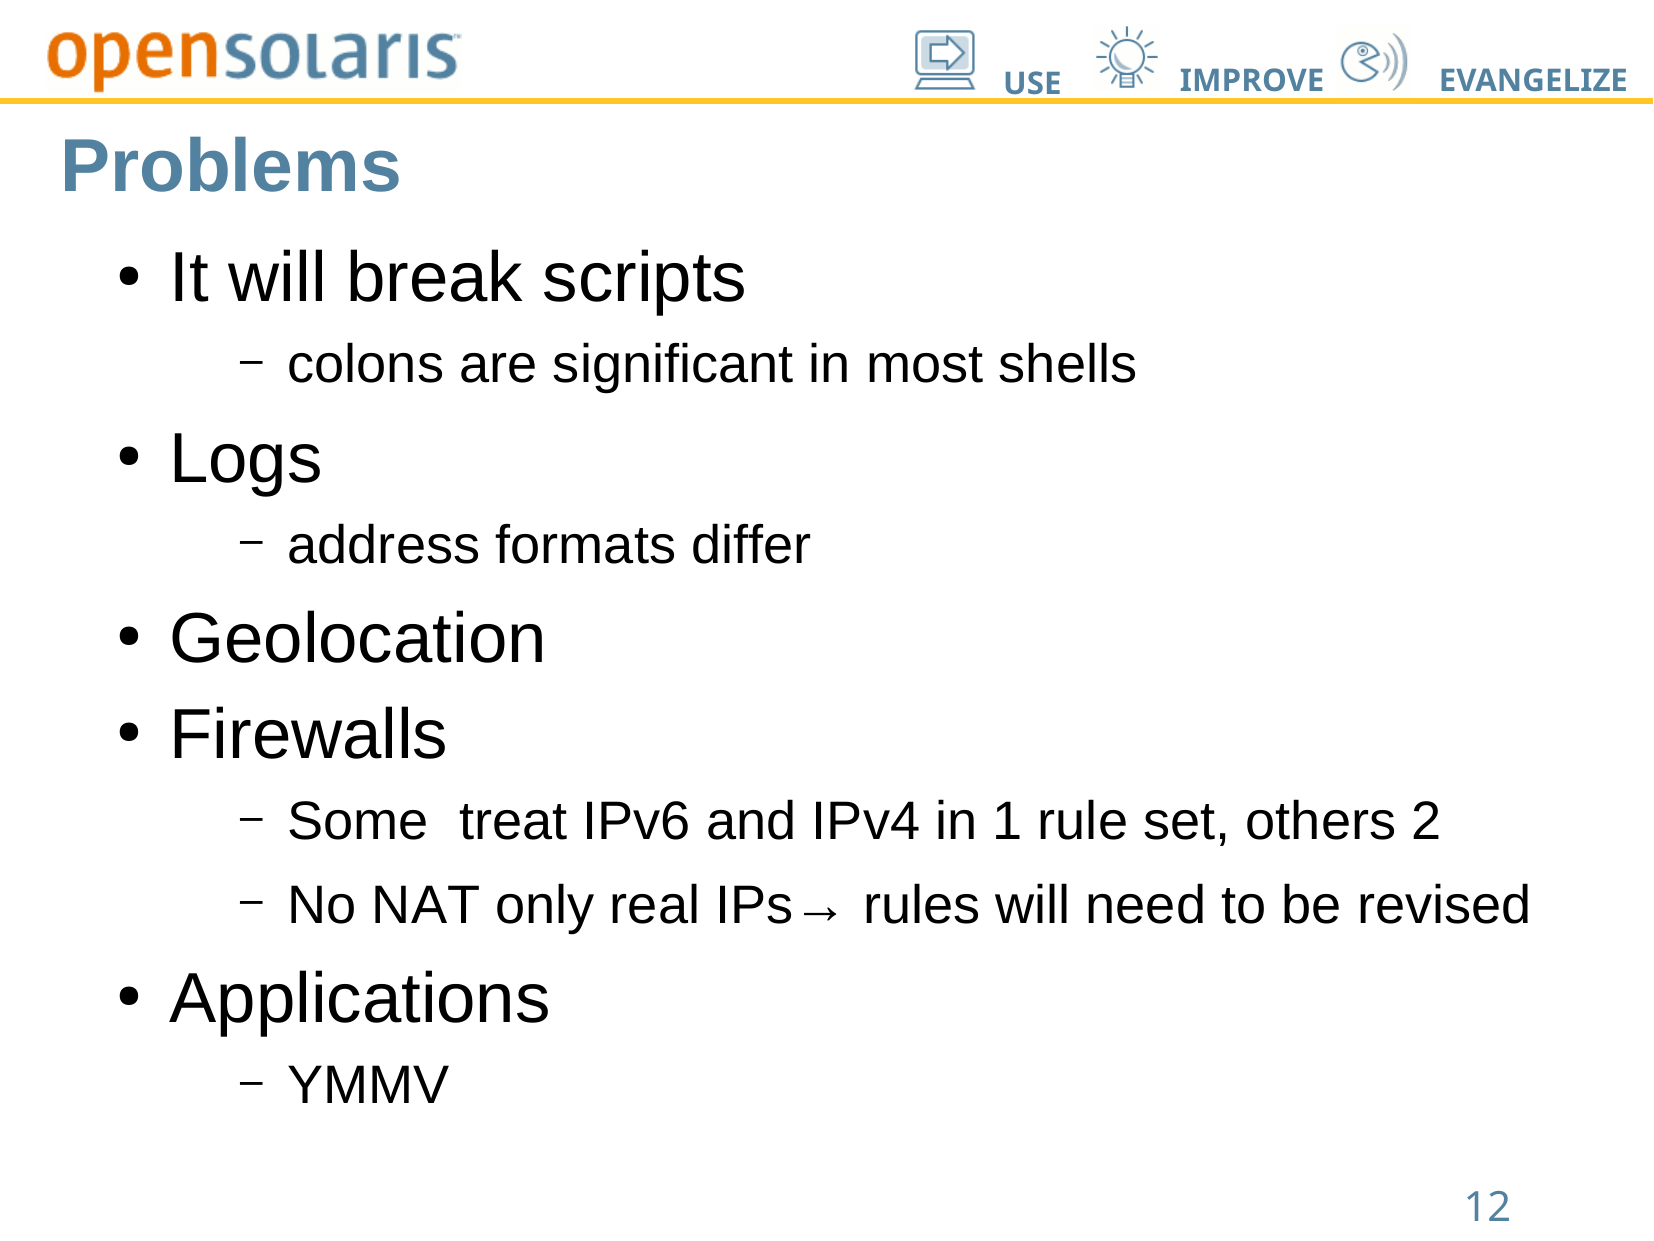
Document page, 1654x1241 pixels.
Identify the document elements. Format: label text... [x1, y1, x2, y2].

picture [46, 31, 462, 94]
picture [907, 22, 983, 98]
picture [1093, 23, 1161, 91]
picture [1336, 24, 1412, 98]
list It will break scripts colons are significant in most shells Logs address formats differ Geolocation Firewalls Some treat IPv6 and IPv4 in 1 rule set, others 2 No NAT only real IPs→ rules will need to be revised Applications YMMV [98, 237, 1556, 1151]
title Problems [60, 120, 1534, 211]
